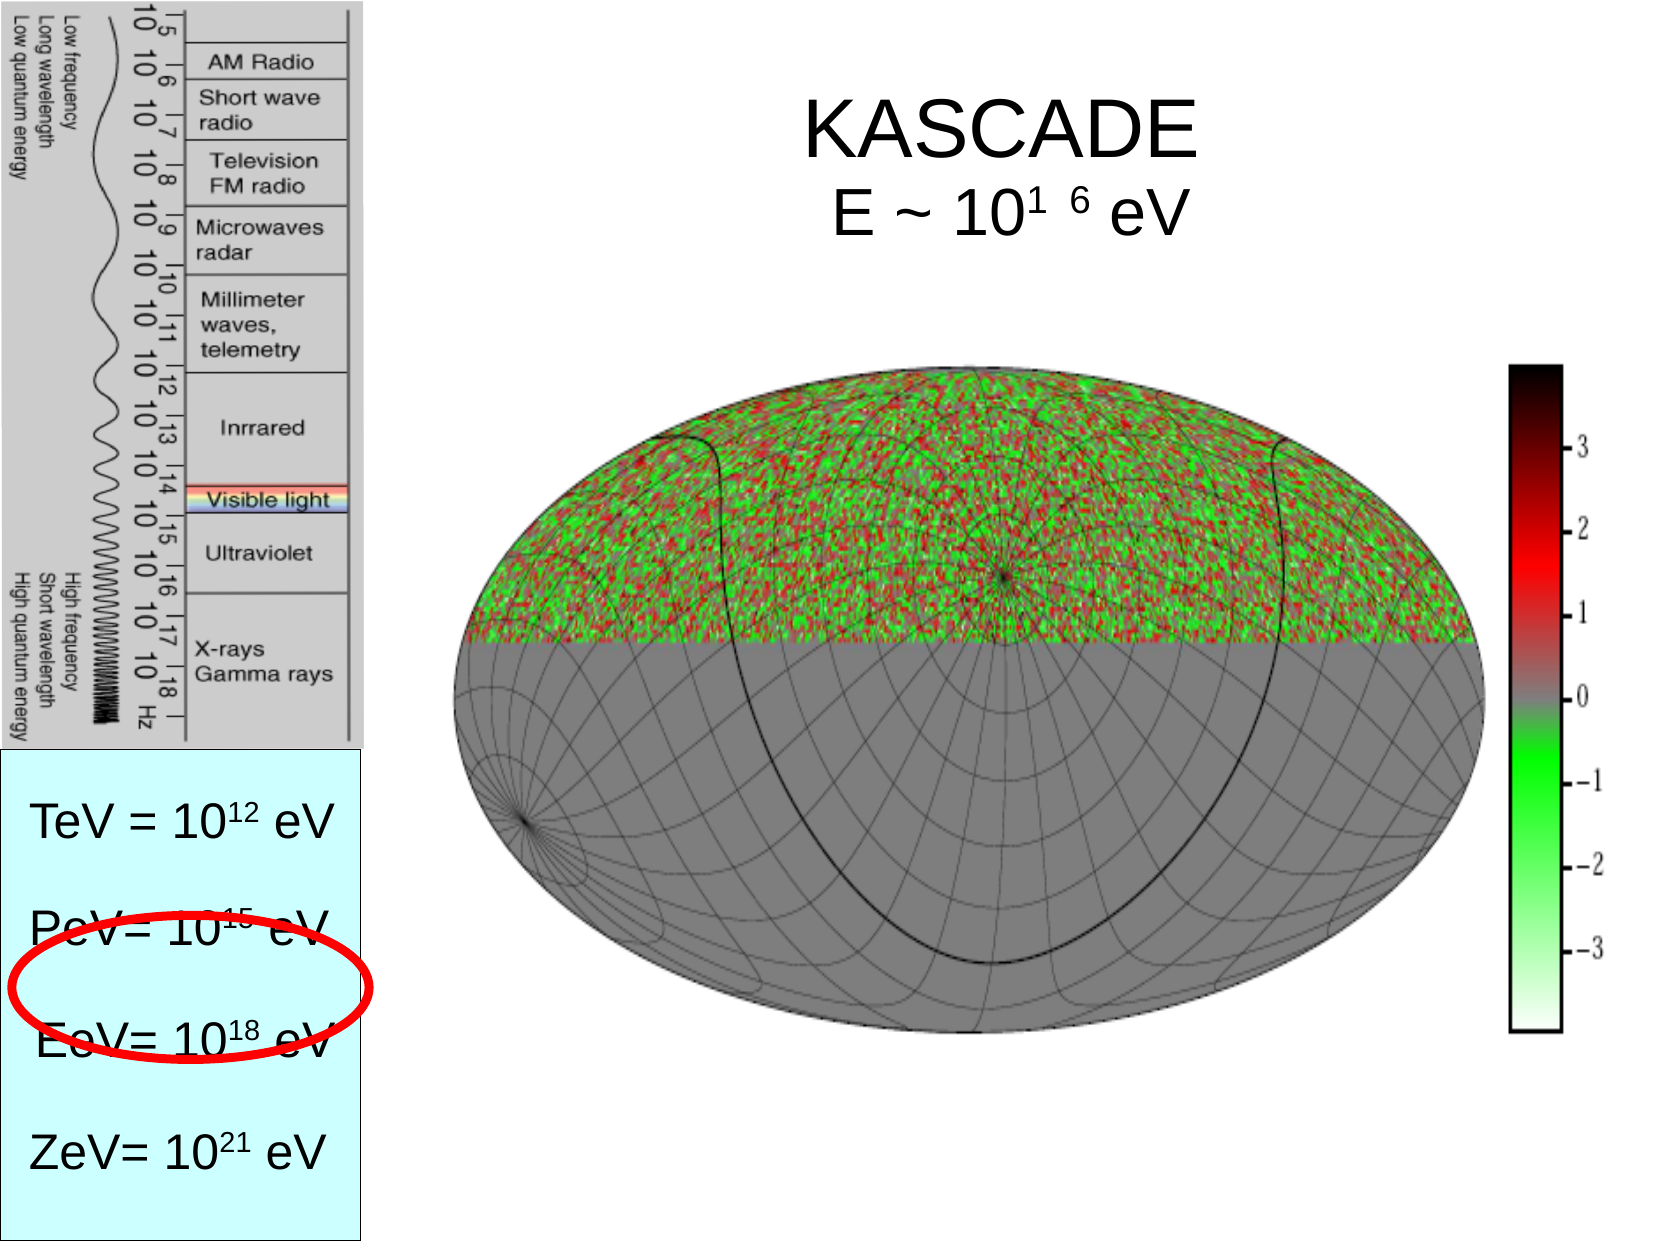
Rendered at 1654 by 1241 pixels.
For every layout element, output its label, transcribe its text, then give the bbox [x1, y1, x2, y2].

text_box [17, 958, 361, 1012]
text_box PeV= 1015 eV [14, 892, 345, 963]
text_box PeV= 1015 eV [30, 920, 345, 963]
picture [0, 0, 364, 749]
text_box ZeV= 1021 eV [14, 1116, 342, 1188]
text_box KASCADE E ~ 101 6 eV [787, 75, 1238, 263]
text_box [0, 749, 361, 1241]
text_box TeV = 1012 eV [14, 786, 350, 857]
text_box EeV= 1018 eV [20, 1017, 351, 1076]
picture [412, 337, 1643, 1088]
text_box EeV= 1018 eV [23, 1004, 351, 1054]
